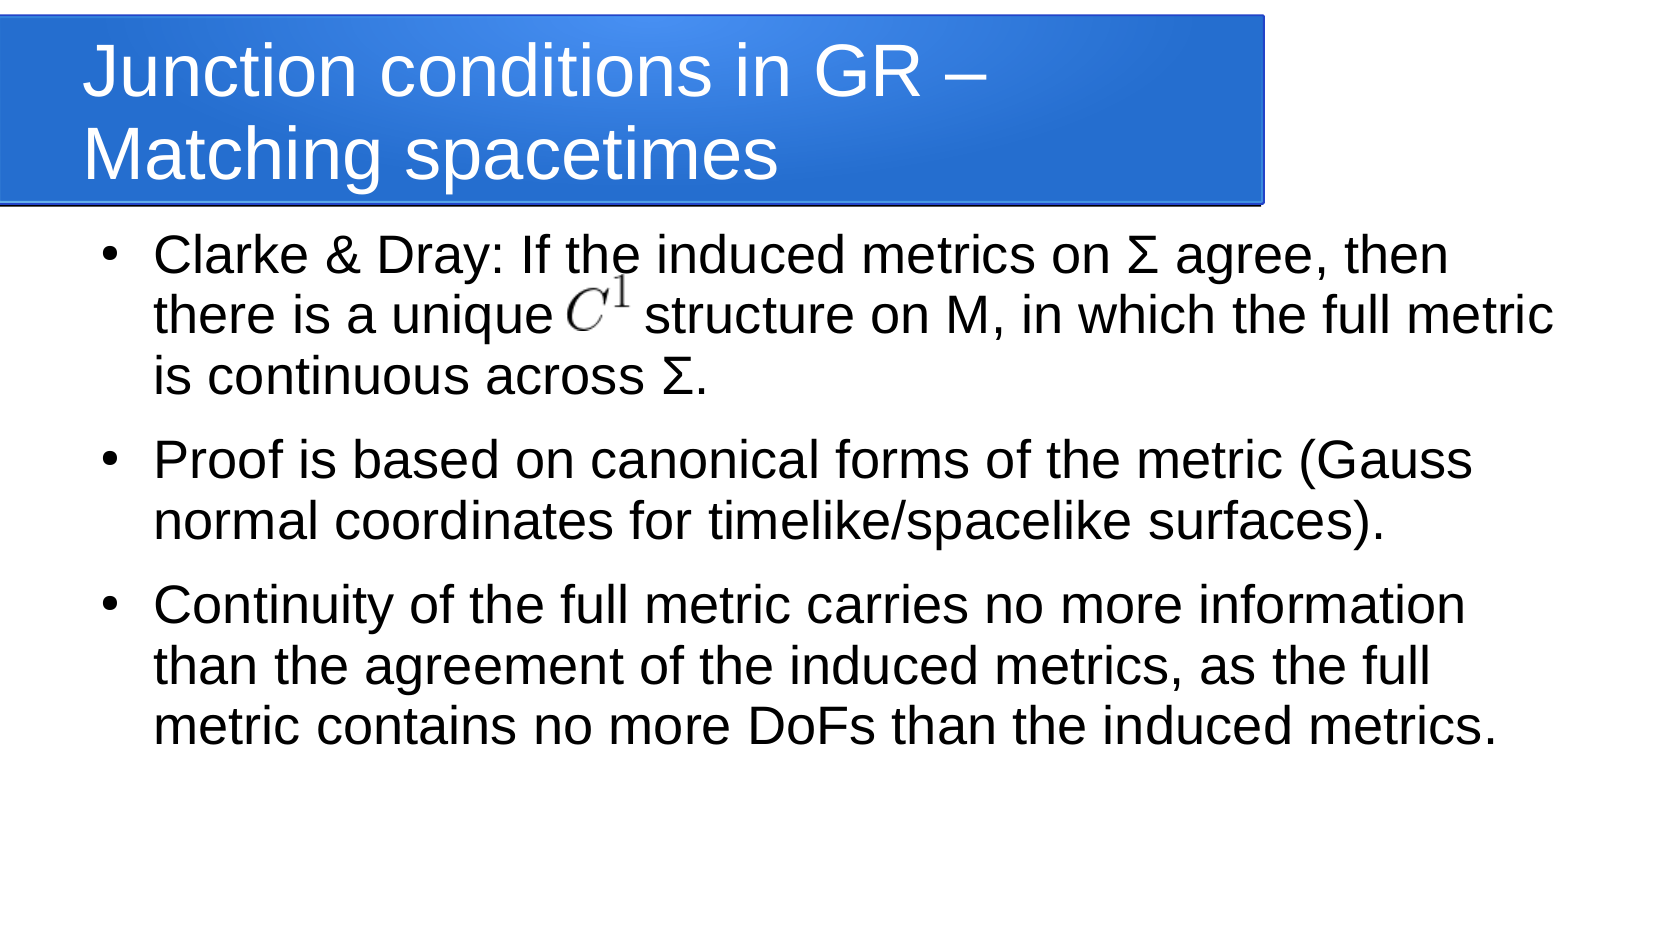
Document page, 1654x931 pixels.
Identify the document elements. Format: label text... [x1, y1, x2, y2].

picture [566, 274, 631, 331]
list Clarke & Dray: If the induced metrics on Σ agree, then there is a unique structure on M, in which the full metric is continuous across Σ. Proof is based on canonical forms of the metric (Gauss normal coordinates for timelike/spacelike surfaces). Continuity of the full metric carries no more information than the agreement of the induced metrics, as the full metric contains no more DoFs than the induced metrics. [82, 224, 1571, 764]
title Junction conditions in GR – Matching spacetimes [82, 29, 1235, 195]
